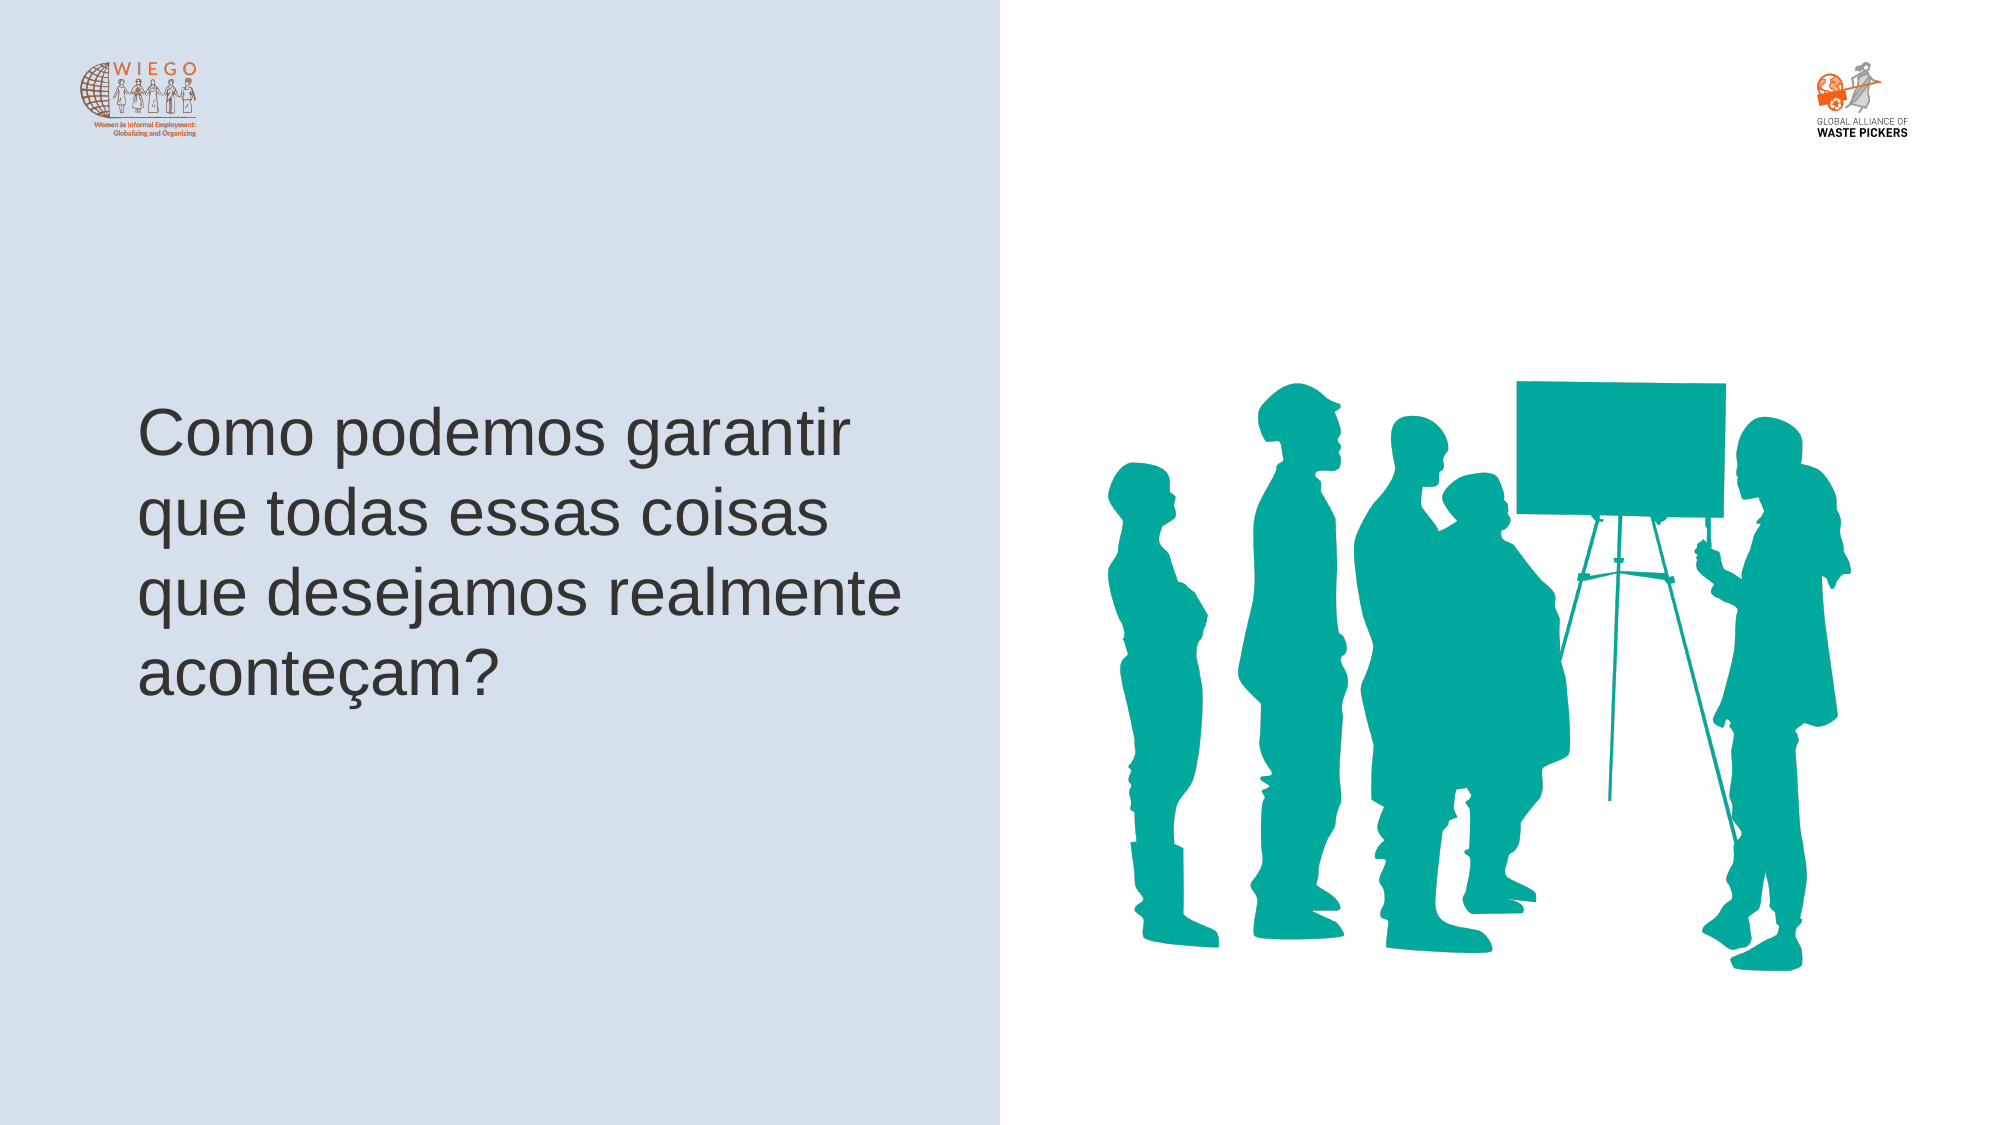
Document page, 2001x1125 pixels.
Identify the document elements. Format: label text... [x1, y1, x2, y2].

text_box Como podemos garantir que todas essas coisas que desejamos realmente aconteçam? [122, 381, 934, 717]
picture [80, 62, 196, 137]
picture [1817, 62, 1908, 137]
picture [1108, 381, 1851, 972]
